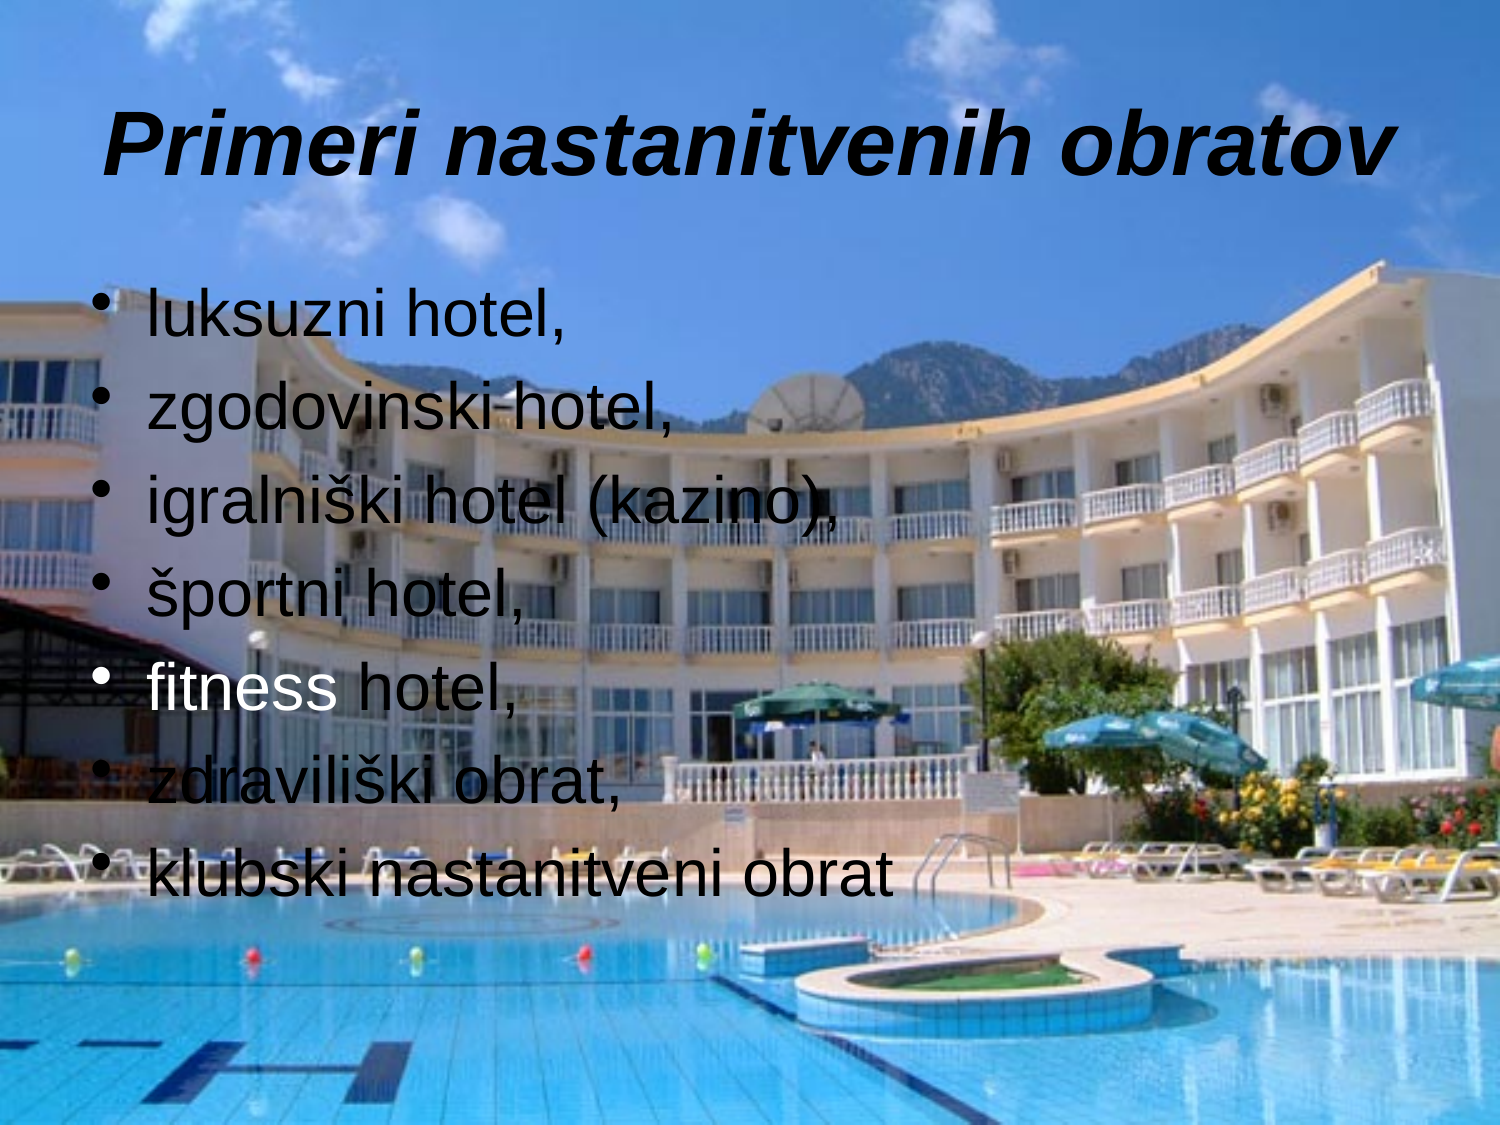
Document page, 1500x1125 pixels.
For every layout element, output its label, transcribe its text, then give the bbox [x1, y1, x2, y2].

picture [0, 0, 1500, 1125]
list luksuzni hotel, zgodovinski hotel, igralniški hotel (kazino), športni hotel, fitness hotel, zdraviliški obrat, klubski nastanitveni obrat [75, 262, 1425, 1005]
title Primeri nastanitvenih obratov [75, 45, 1425, 233]
